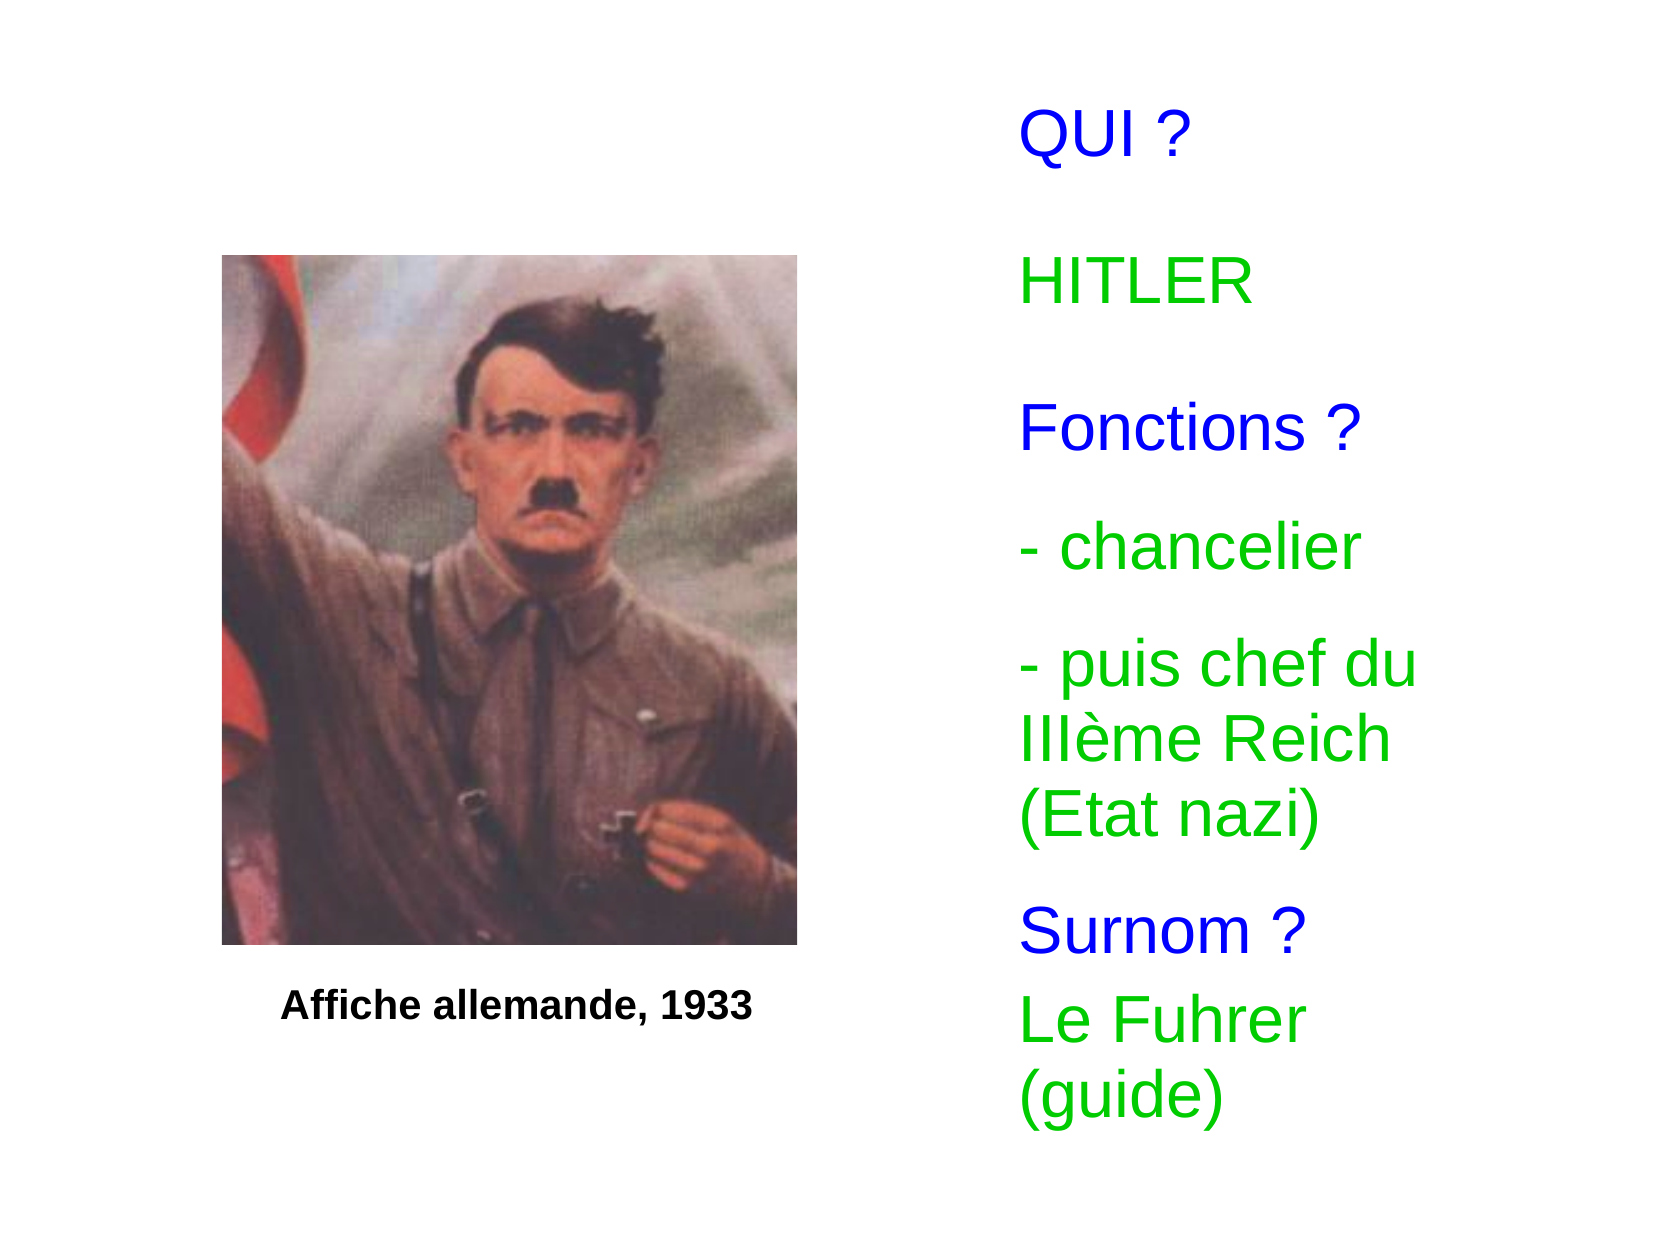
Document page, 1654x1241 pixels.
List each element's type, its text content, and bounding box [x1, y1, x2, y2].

text_box - puis chef du IIIème Reich (Etat nazi) [1003, 619, 1447, 859]
text_box Surnom ? [1003, 885, 1447, 974]
text_box - chancelier [1003, 501, 1447, 592]
text_box Fonctions ? [1003, 382, 1447, 473]
text_box HITLER [1003, 235, 1447, 325]
text_box Affiche allemande, 1933 [59, 974, 975, 1037]
text_box Le Fuhrer (guide) [1003, 974, 1447, 1139]
picture [221, 255, 798, 945]
text_box QUI ? [1003, 88, 1447, 179]
